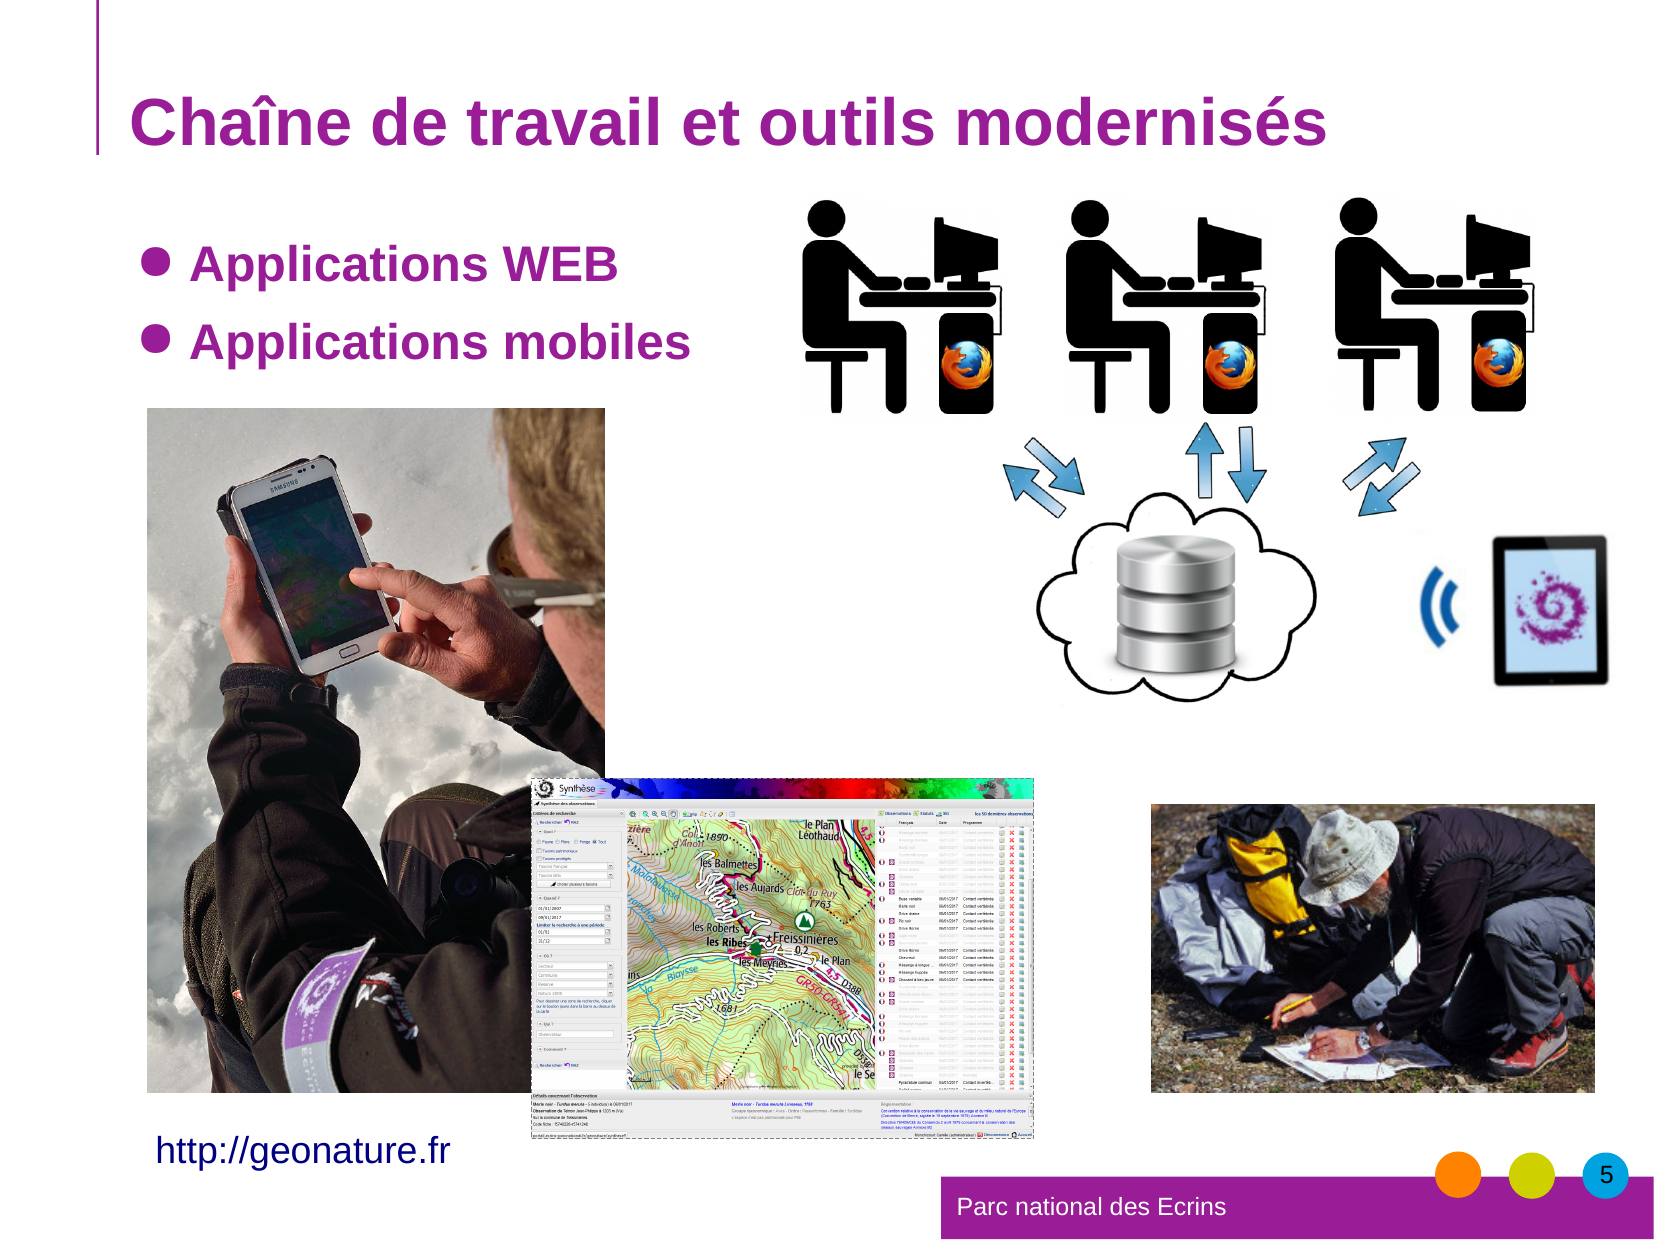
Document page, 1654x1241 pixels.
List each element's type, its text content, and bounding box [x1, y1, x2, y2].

title Chaîne de travail et outils modernisés [129, 11, 1619, 160]
picture [1151, 804, 1595, 1093]
picture [147, 408, 1034, 1139]
text_box http://geonature.fr [140, 1122, 477, 1179]
picture [767, 175, 1654, 709]
list Applications WEB Applications mobiles [118, 236, 1625, 1123]
